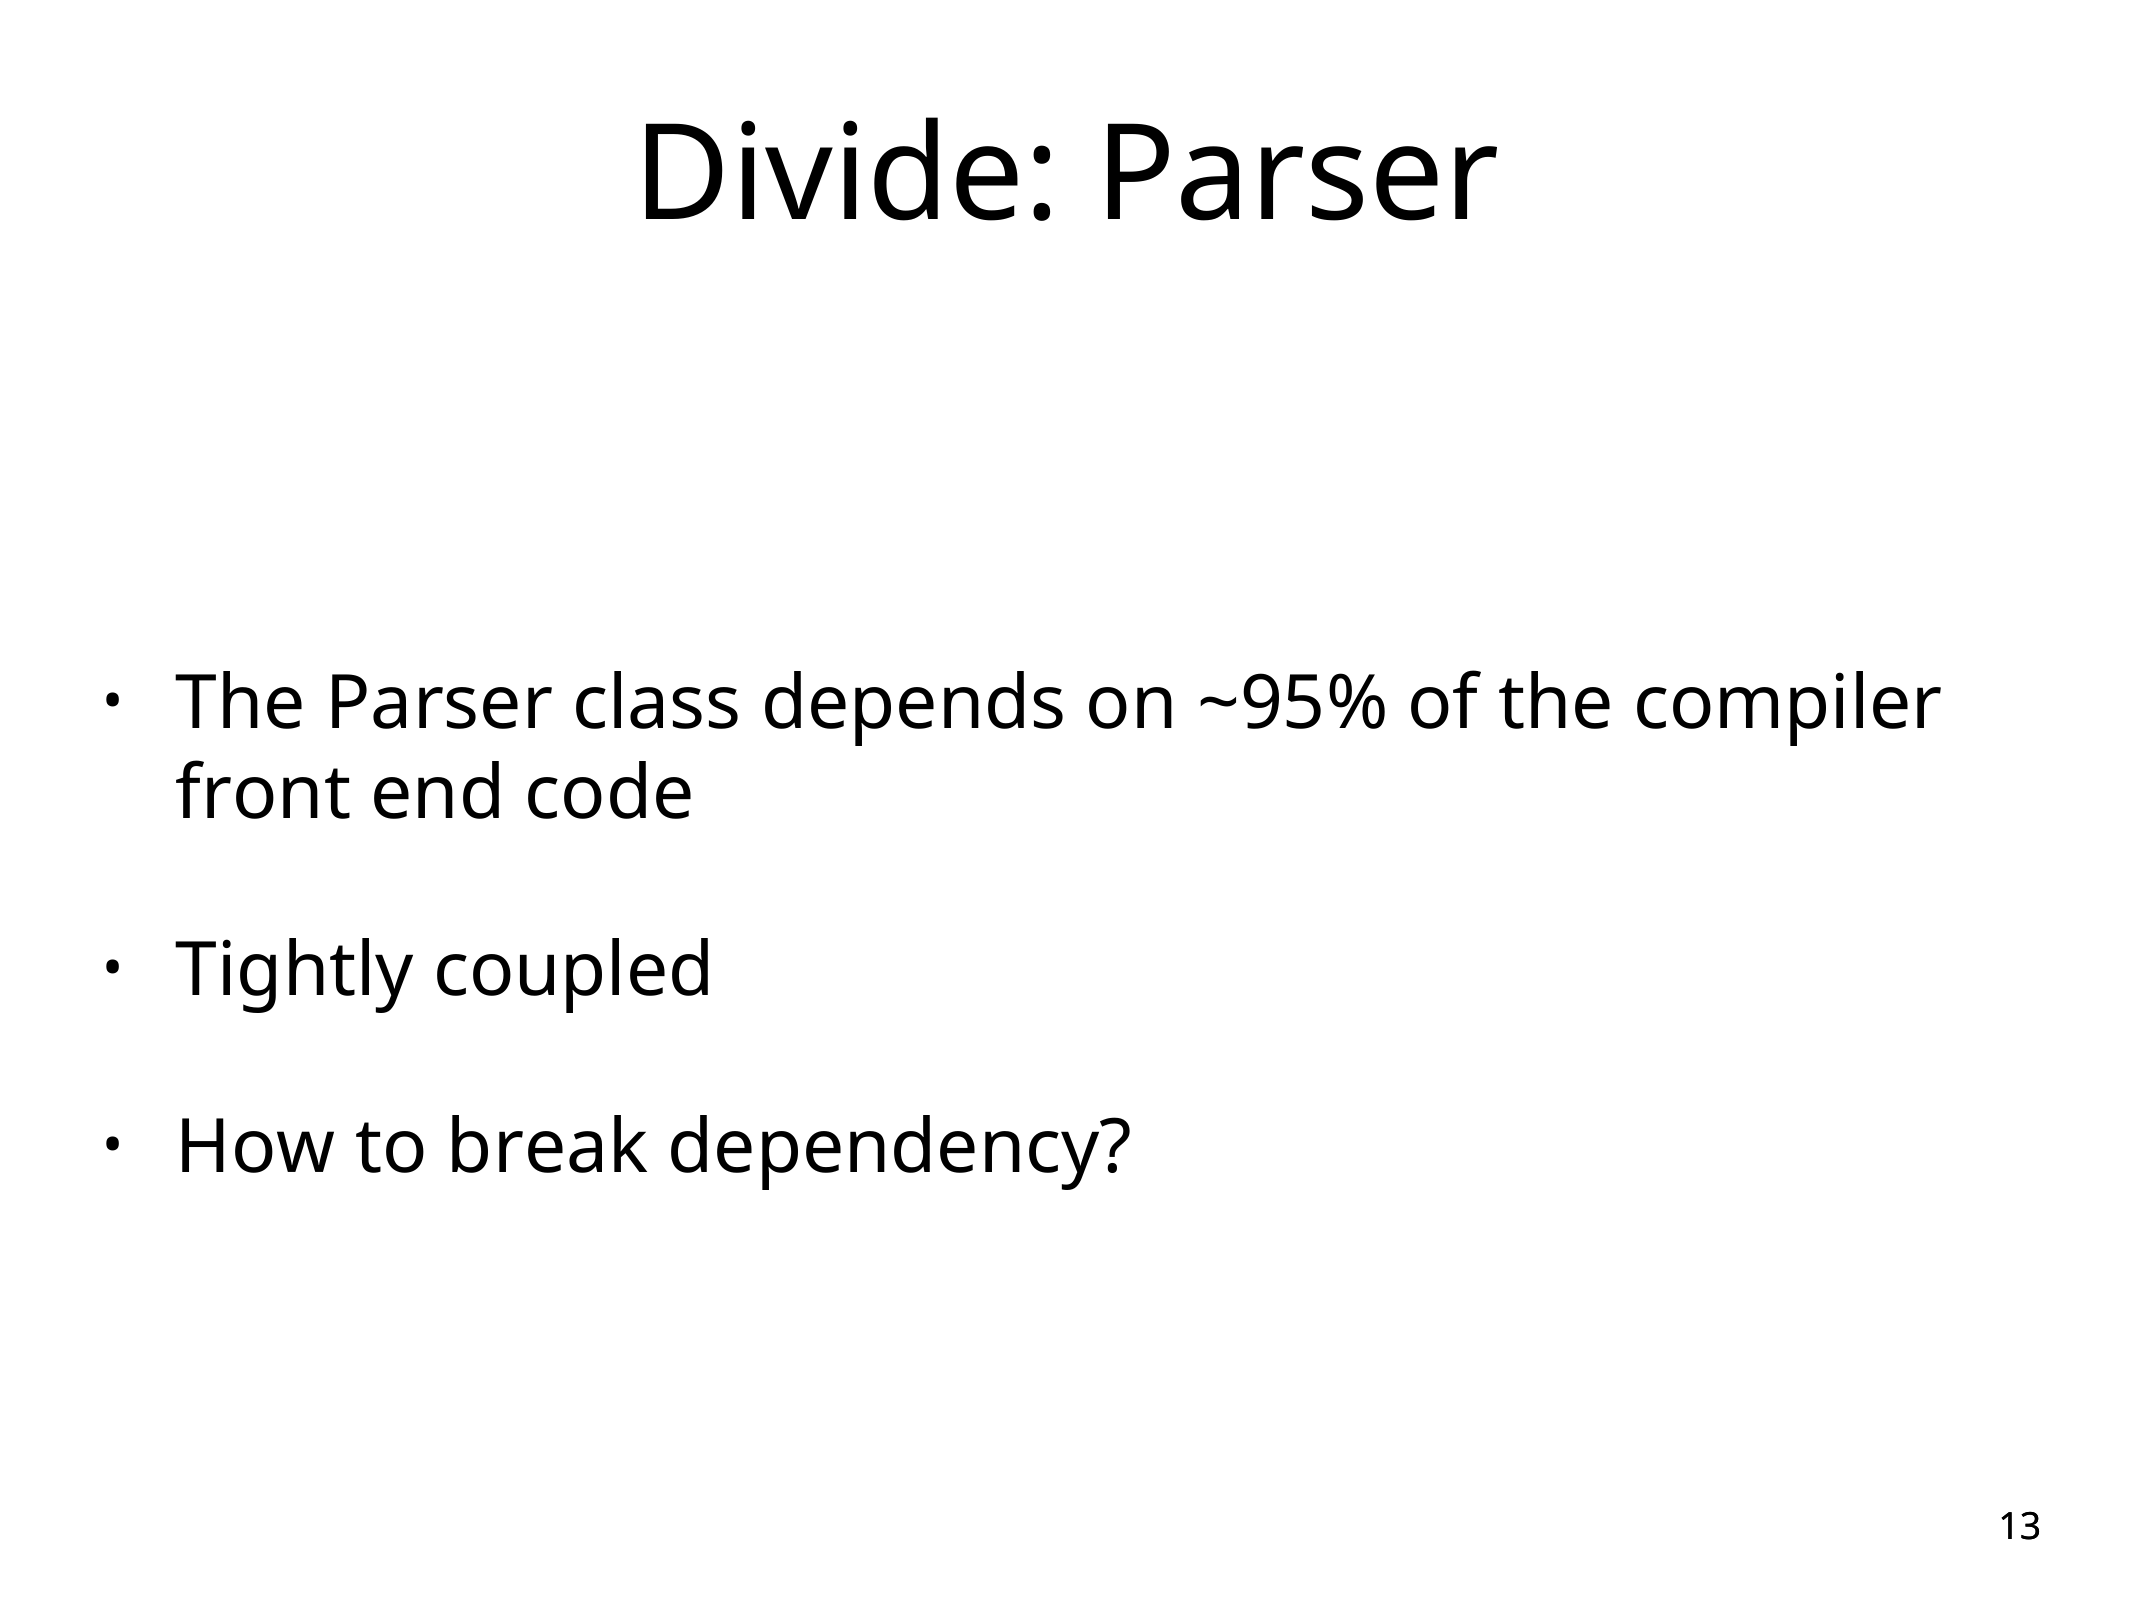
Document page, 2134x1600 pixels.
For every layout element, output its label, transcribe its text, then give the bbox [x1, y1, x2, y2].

text_box <number> [1985, 1493, 2055, 1557]
title Divide: Parser [156, 72, 1978, 261]
list The Parser class depends on ~95% of the compiler front end code Tightly coupled How to break dependency? [94, 332, 2039, 1509]
